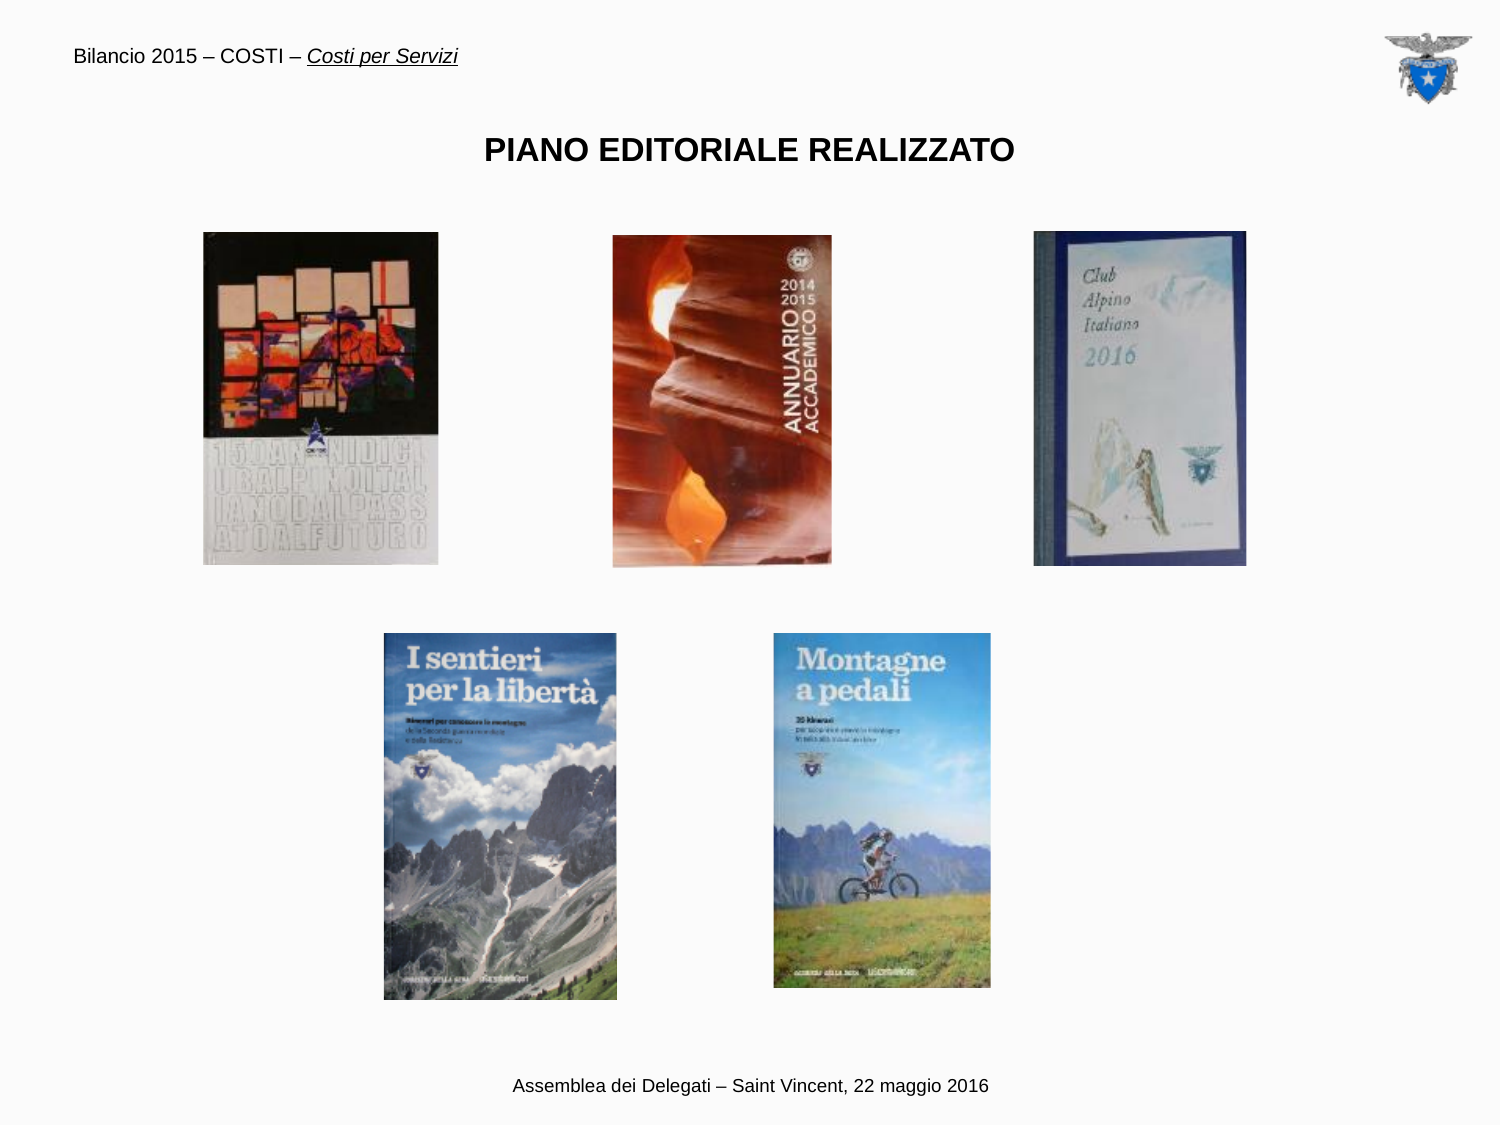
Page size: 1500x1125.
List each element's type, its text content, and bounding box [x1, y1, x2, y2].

text_box Bilancio 2015 – COSTI – Costi per Servizi [58, 35, 504, 76]
picture [612, 235, 832, 568]
text_box PIANO EDITORIALE REALIZZATO [259, 127, 1241, 170]
picture [1382, 29, 1477, 112]
picture [773, 633, 991, 988]
text_box Assemblea dei Delegati – Saint Vincent, 22 maggio 2016 [263, 1066, 1238, 1105]
picture [383, 633, 617, 1000]
picture [1033, 231, 1247, 566]
picture [203, 232, 439, 565]
